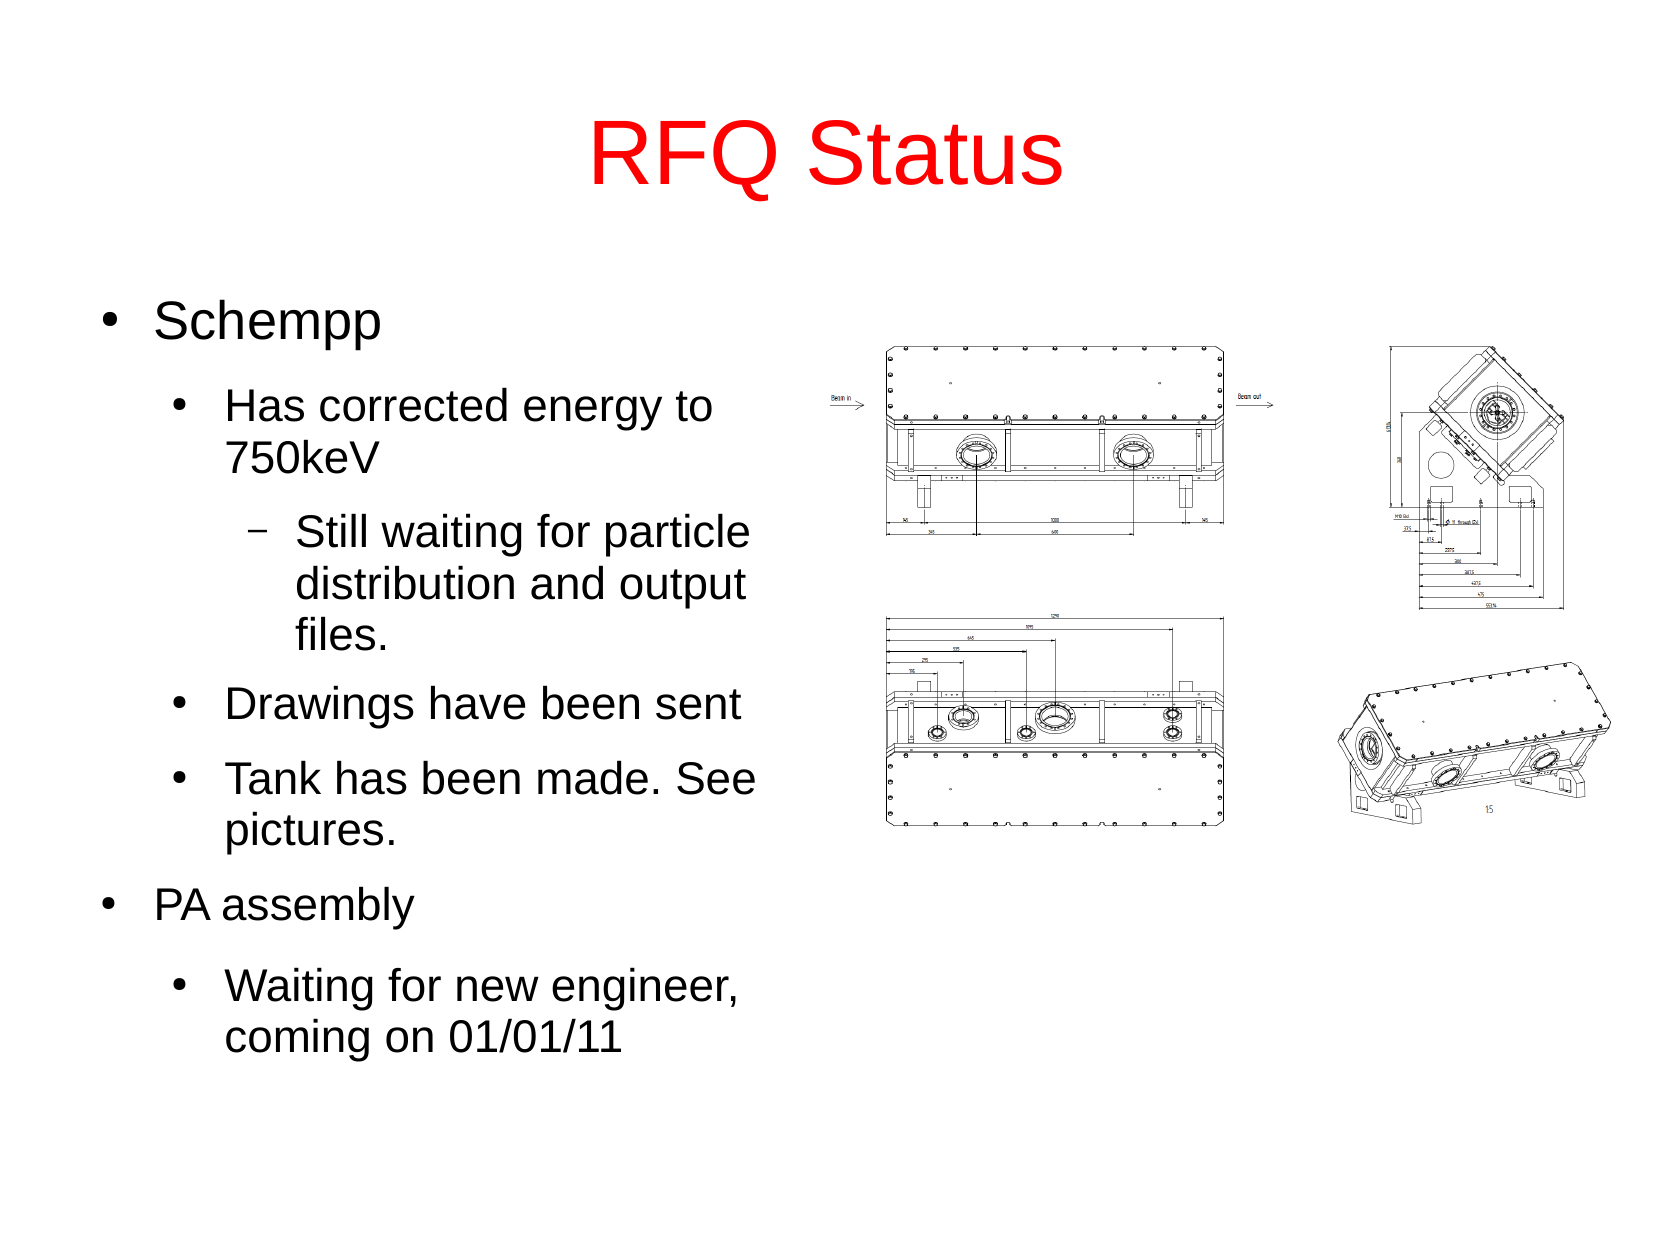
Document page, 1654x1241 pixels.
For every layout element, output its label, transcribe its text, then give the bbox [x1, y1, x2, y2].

title RFQ Status [82, 49, 1571, 257]
picture [814, 296, 1628, 829]
list Schempp Has corrected energy to 750keV Still waiting for particle distribution and output files. Drawings have been sent Tank has been made. See pictures. PA assembly Waiting for new engineer, coming on 01/01/11 [82, 290, 809, 1109]
